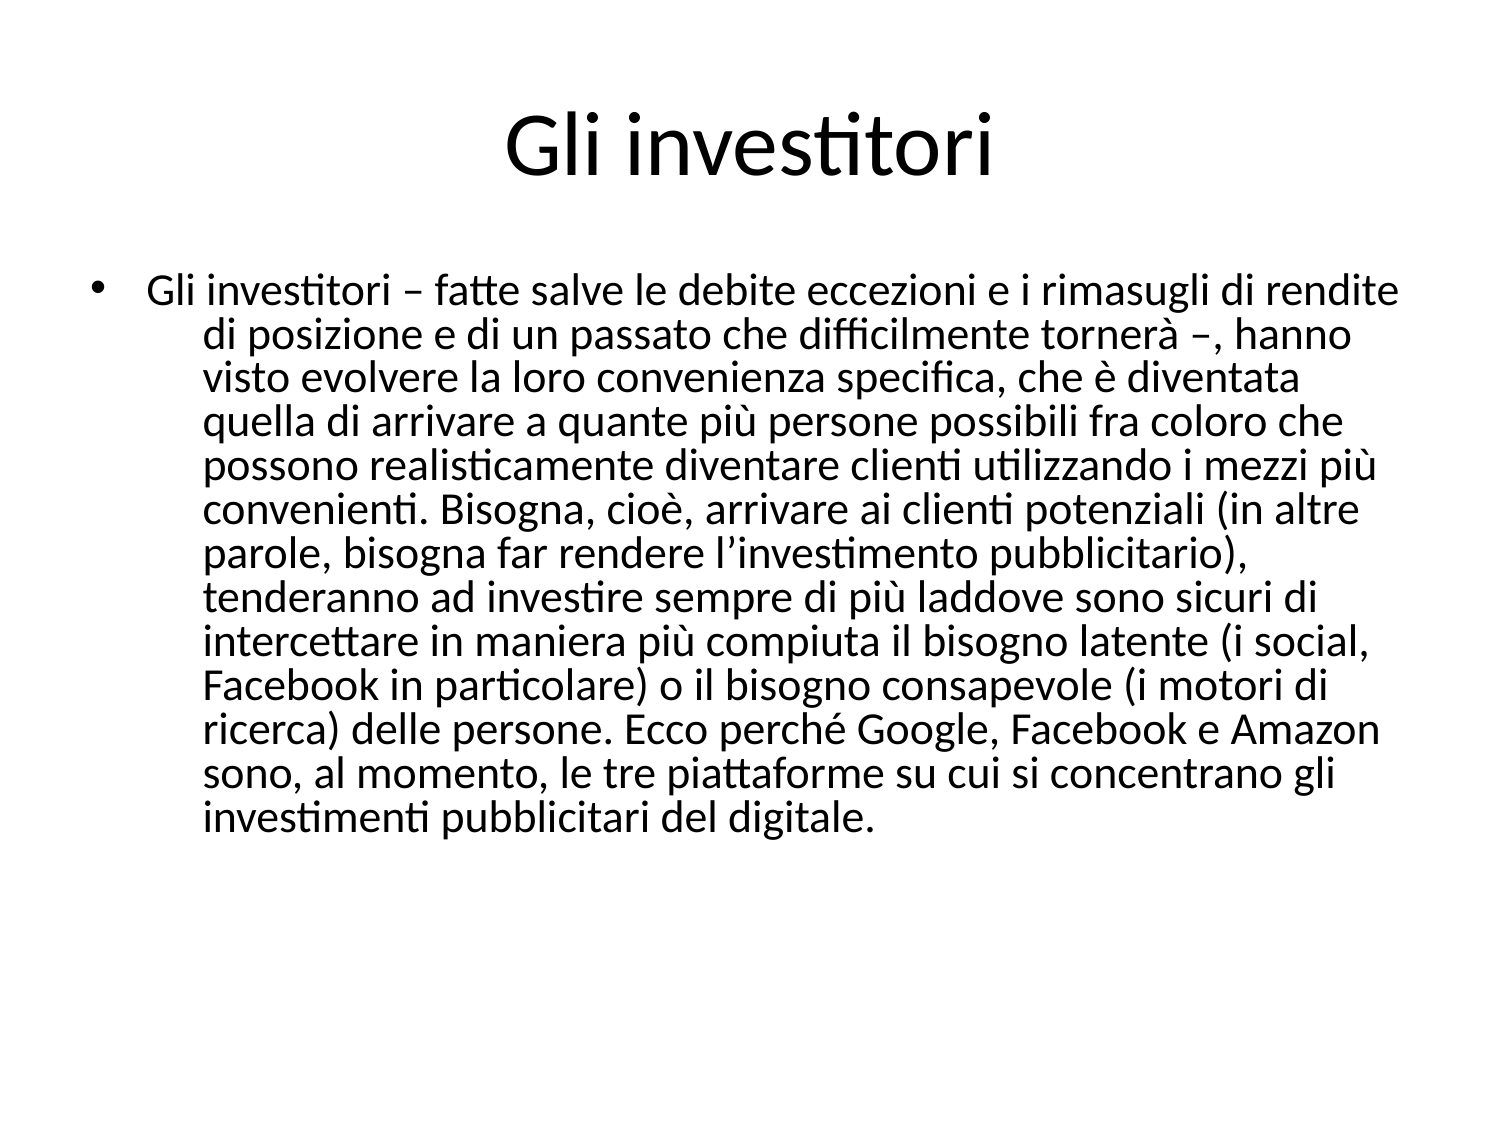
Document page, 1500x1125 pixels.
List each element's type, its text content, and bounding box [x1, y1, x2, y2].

title Gli investitori [75, 45, 1426, 233]
list Gli investitori – fatte salve le debite eccezioni e i rimasugli di rendite di posizione e di un passato che difficilmente tornerà –, hanno visto evolvere la loro convenienza specifica, che è diventata quella di arrivare a quante più persone possibili fra coloro che possono realisticamente diventare clienti utilizzando i mezzi più convenienti. Bisogna, cioè, arrivare ai clienti potenziali (in altre parole, bisogna far rendere l’investimento pubblicitario), tenderanno ad investire sempre di più laddove sono sicuri di intercettare in maniera più compiuta il bisogno latente (i social, Facebook in particolare) o il bisogno consapevole (i motori di ricerca) delle persone. Ecco perché Google, Facebook e Amazon sono, al momento, le tre piattaforme su cui si concentrano gli investimenti pubblicitari del digitale. [75, 262, 1426, 1005]
